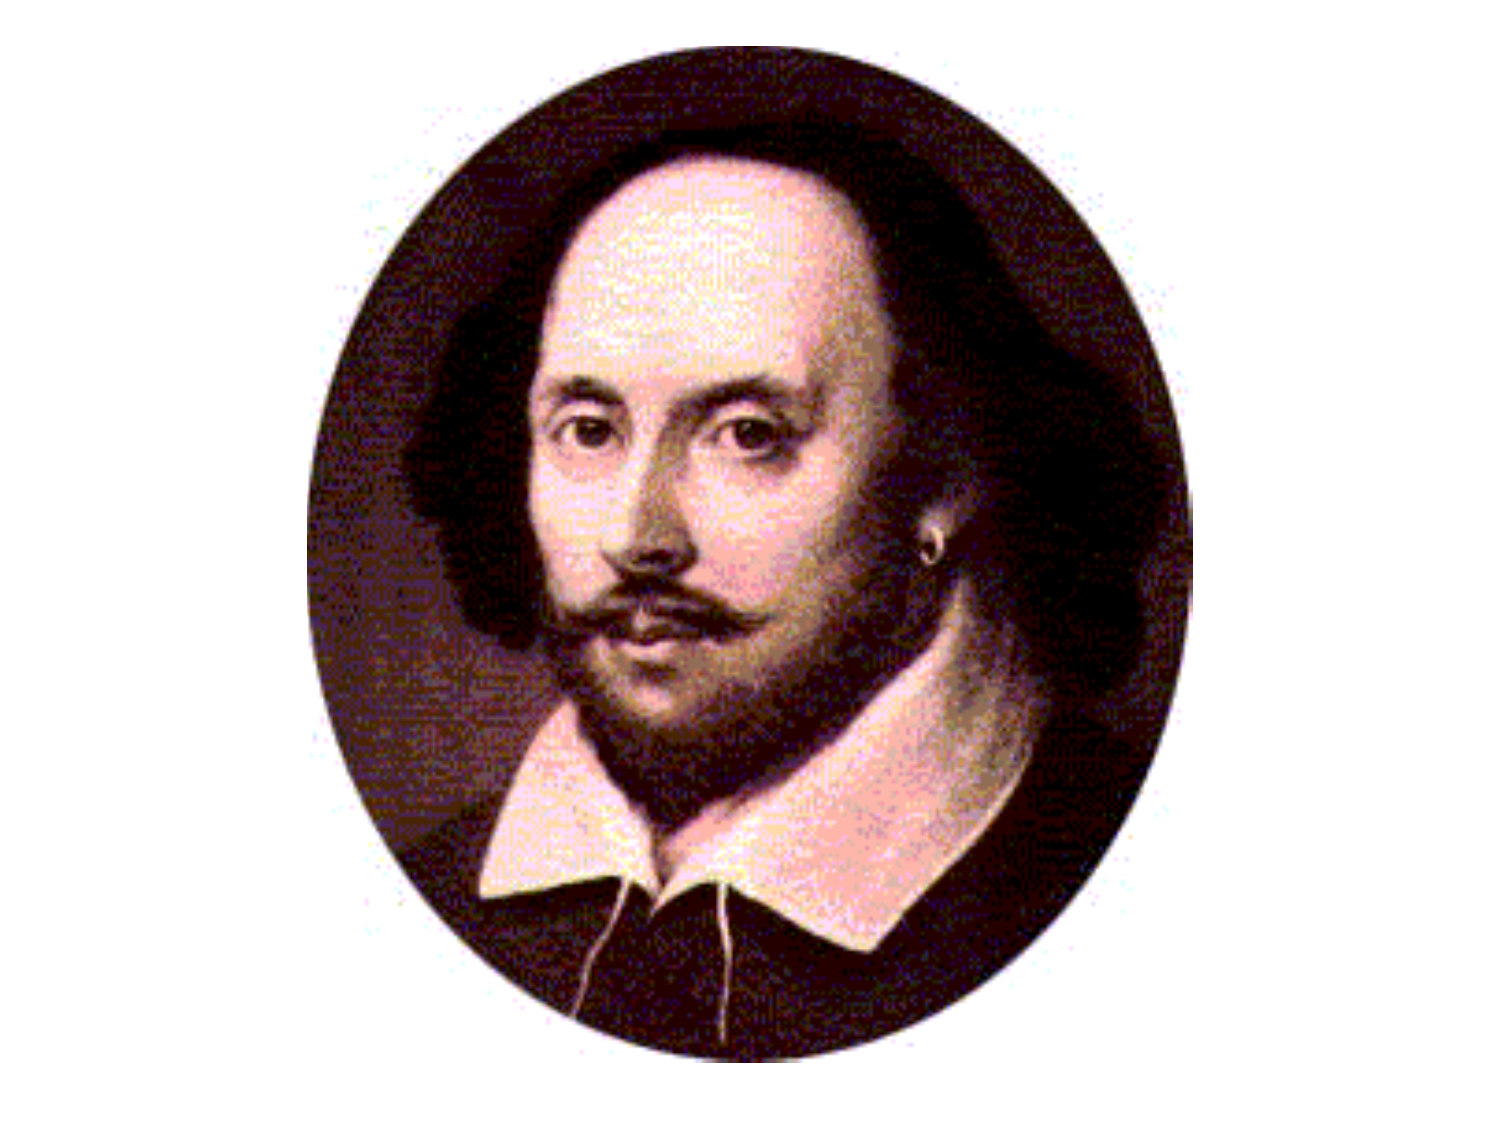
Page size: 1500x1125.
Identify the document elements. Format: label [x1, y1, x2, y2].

picture [307, 46, 1193, 1063]
